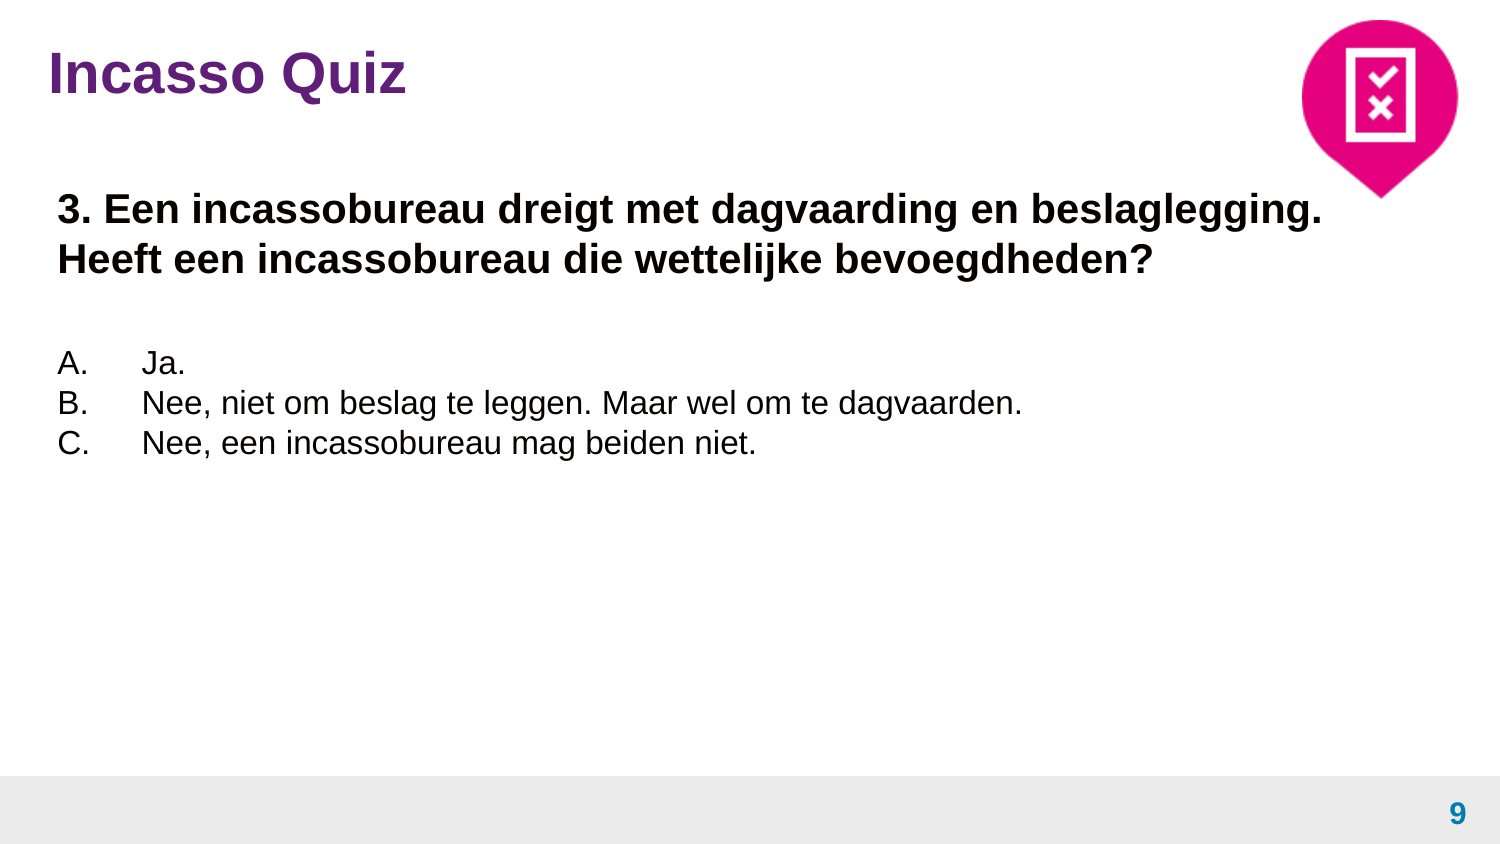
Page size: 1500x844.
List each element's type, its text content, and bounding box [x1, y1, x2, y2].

text_box 9 [1442, 786, 1475, 838]
text_box 3. Een incassobureau dreigt met dagvaarding en beslaglegging. Heeft een incassobureau die wettelijke bevoegdheden? Ja. Nee, niet om beslag te leggen. Maar wel om te dagvaarden. Nee, een incassobureau mag beiden niet. [50, 141, 1400, 545]
text_box [0, 776, 1500, 844]
picture [1302, 20, 1460, 202]
text_box Incasso Quiz [41, 0, 1392, 141]
